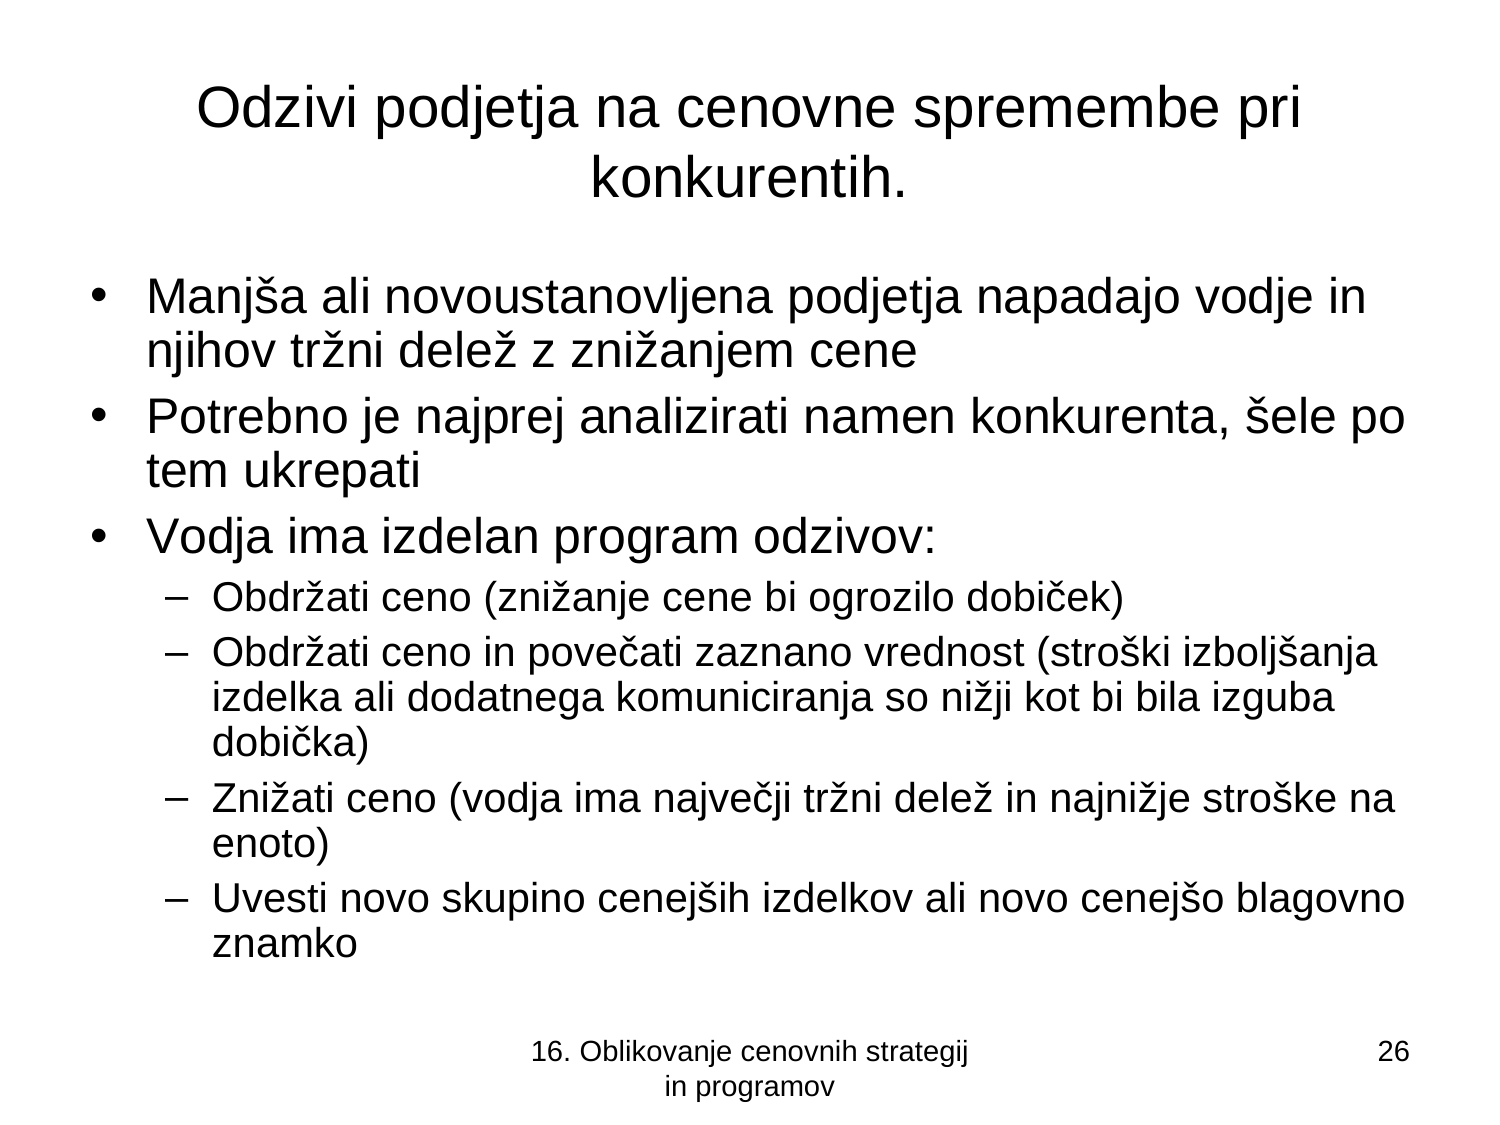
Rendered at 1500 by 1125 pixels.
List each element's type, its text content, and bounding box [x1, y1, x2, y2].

text_box 16. Oblikovanje cenovnih strategij in programov [512, 1024, 988, 1103]
title Odzivi podjetja na cenovne spremembe pri konkurentih. [75, 45, 1426, 233]
list Manjša ali novoustanovljena podjetja napadajo vodje in njihov tržni delež z znižanjem cene Potrebno je najprej analizirati namen konkurenta, šele po tem ukrepati Vodja ima izdelan program odzivov: Obdržati ceno (znižanje cene bi ogrozilo dobiček) Obdržati ceno in povečati zaznano vrednost (stroški izboljšanja izdelka ali dodatnega komuniciranja so nižji kot bi bila izguba dobička) Znižati ceno (vodja ima največji tržni delež in najnižje stroške na enoto) Uvesti novo skupino cenejših izdelkov ali novo cenejšo blagovno znamko [75, 262, 1426, 1006]
text_box <number> [1074, 1024, 1426, 1103]
